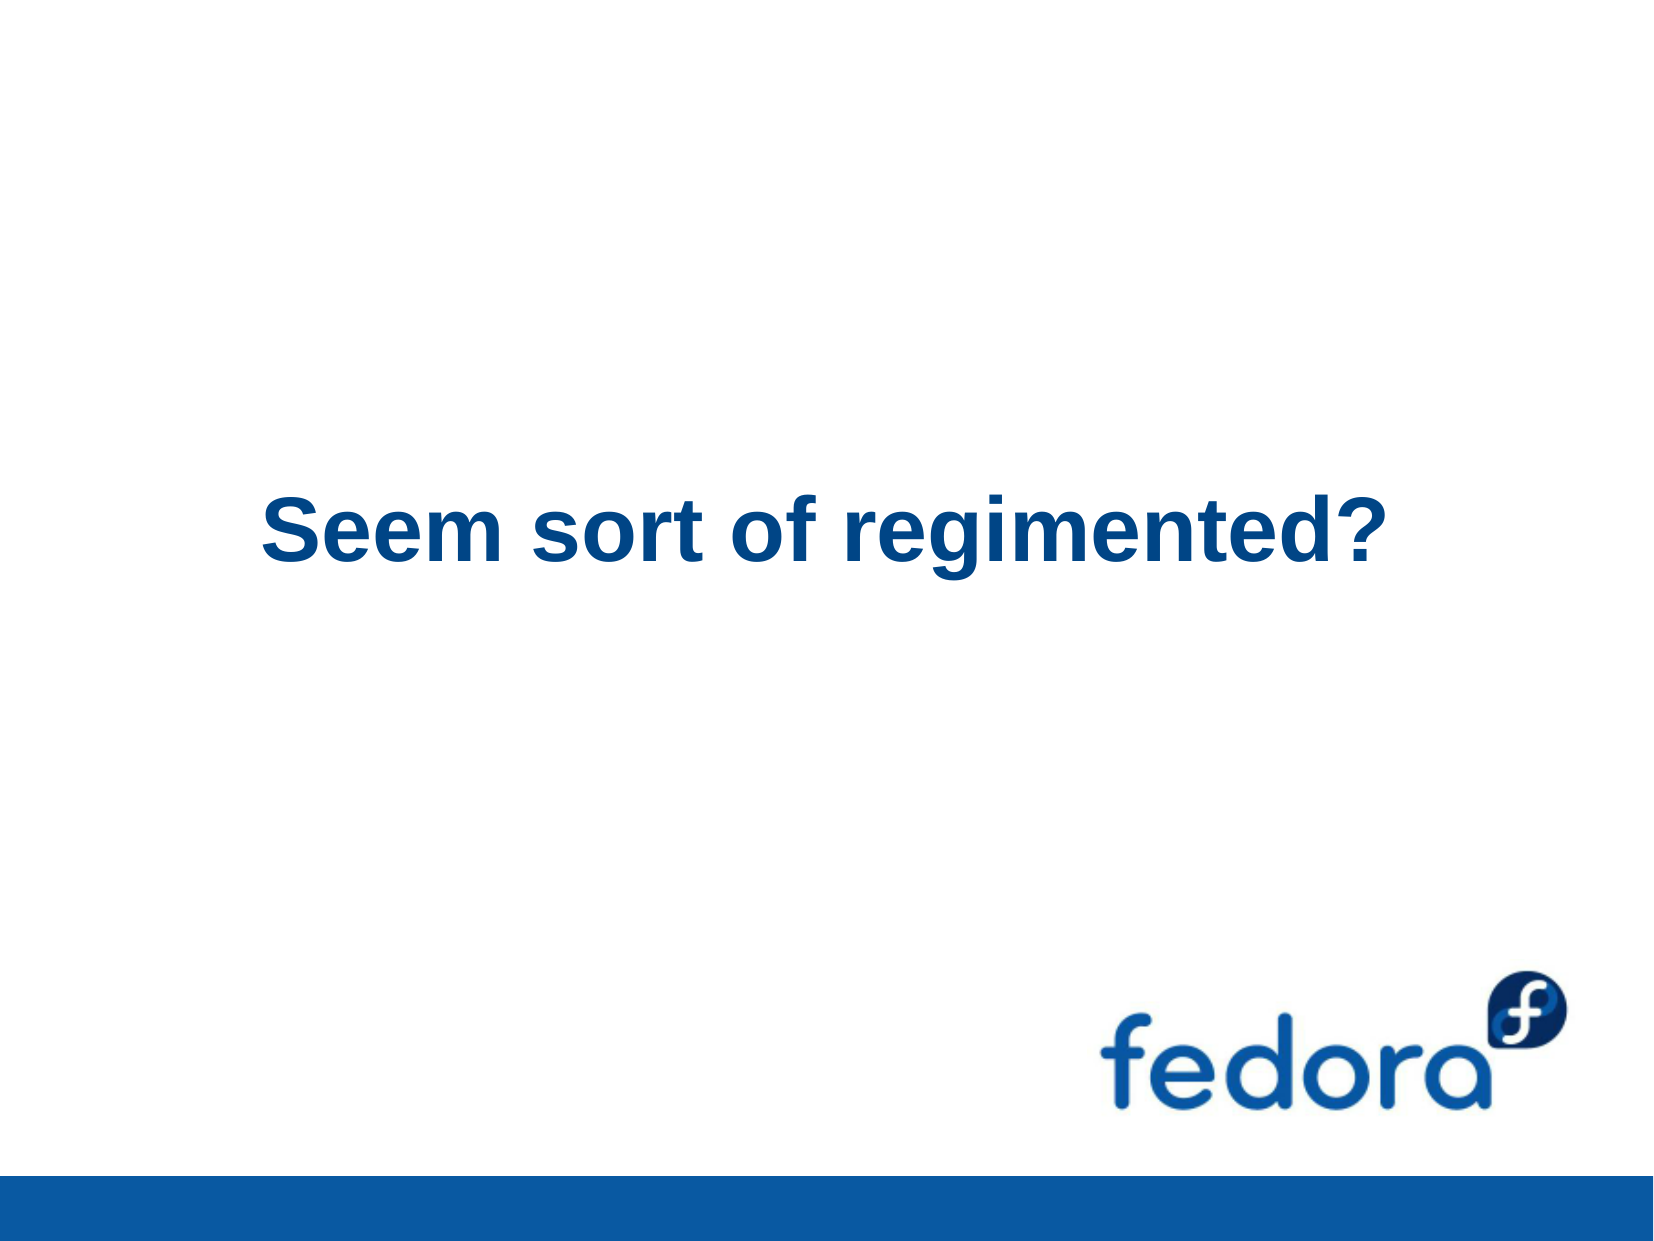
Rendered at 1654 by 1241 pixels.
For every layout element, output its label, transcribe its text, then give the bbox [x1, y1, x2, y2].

subtitle Seem sort of regimented? [82, 56, 1571, 1102]
picture [1087, 959, 1576, 1125]
picture [0, 1176, 1654, 1241]
